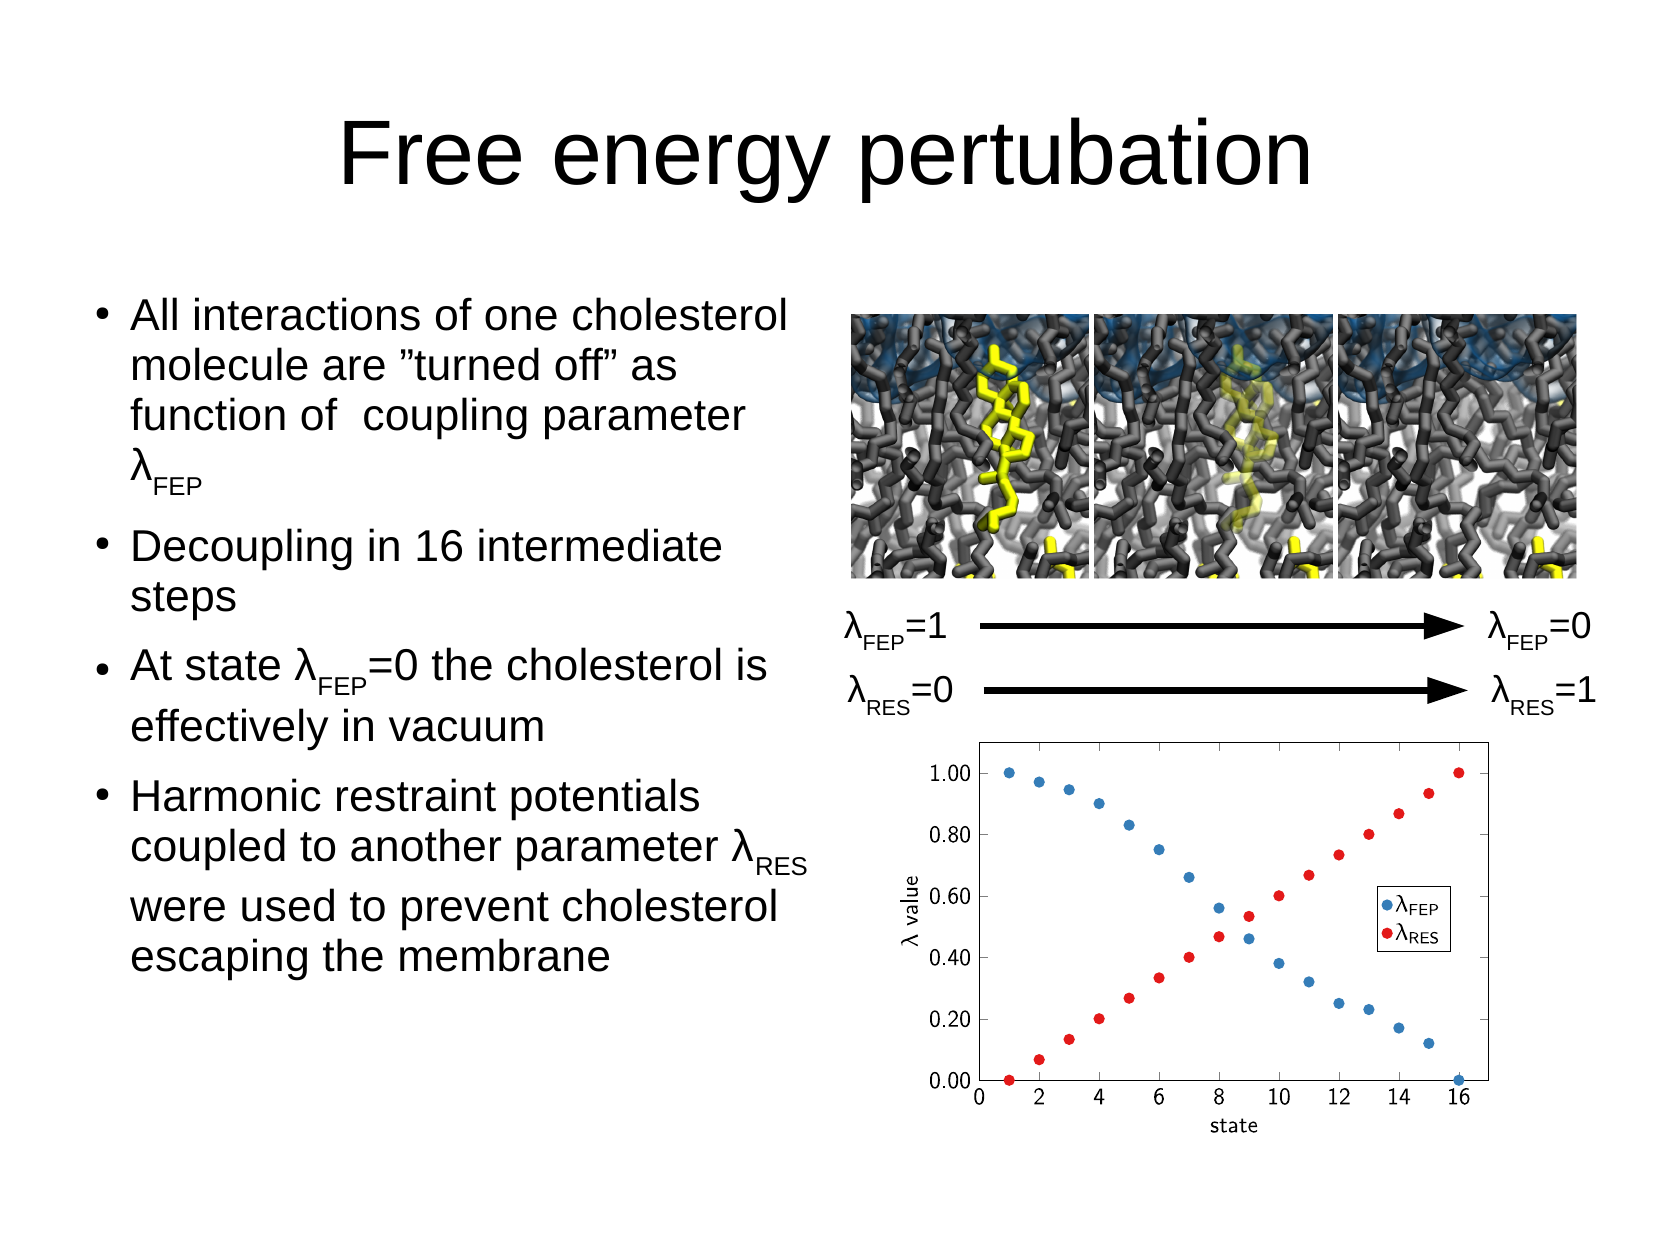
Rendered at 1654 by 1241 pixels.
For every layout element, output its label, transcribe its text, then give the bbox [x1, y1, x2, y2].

text_box λRES=0 [832, 661, 1022, 768]
title Free energy pertubation [82, 49, 1571, 257]
text_box λFEP=1 [829, 596, 1019, 704]
picture [850, 313, 1577, 579]
text_box λFEP=0 [1473, 596, 1654, 692]
picture [899, 740, 1490, 1134]
text_box λRES=1 [1476, 661, 1654, 756]
list All interactions of one cholesterol molecule are ”turned off” as function of coupling parameter λFEP Decoupling in 16 intermediate steps At state λFEP=0 the cholesterol is effectively in vacuum Harmonic restraint potentials coupled to another parameter λRES were used to prevent cholesterol escaping the membrane [82, 290, 809, 1010]
